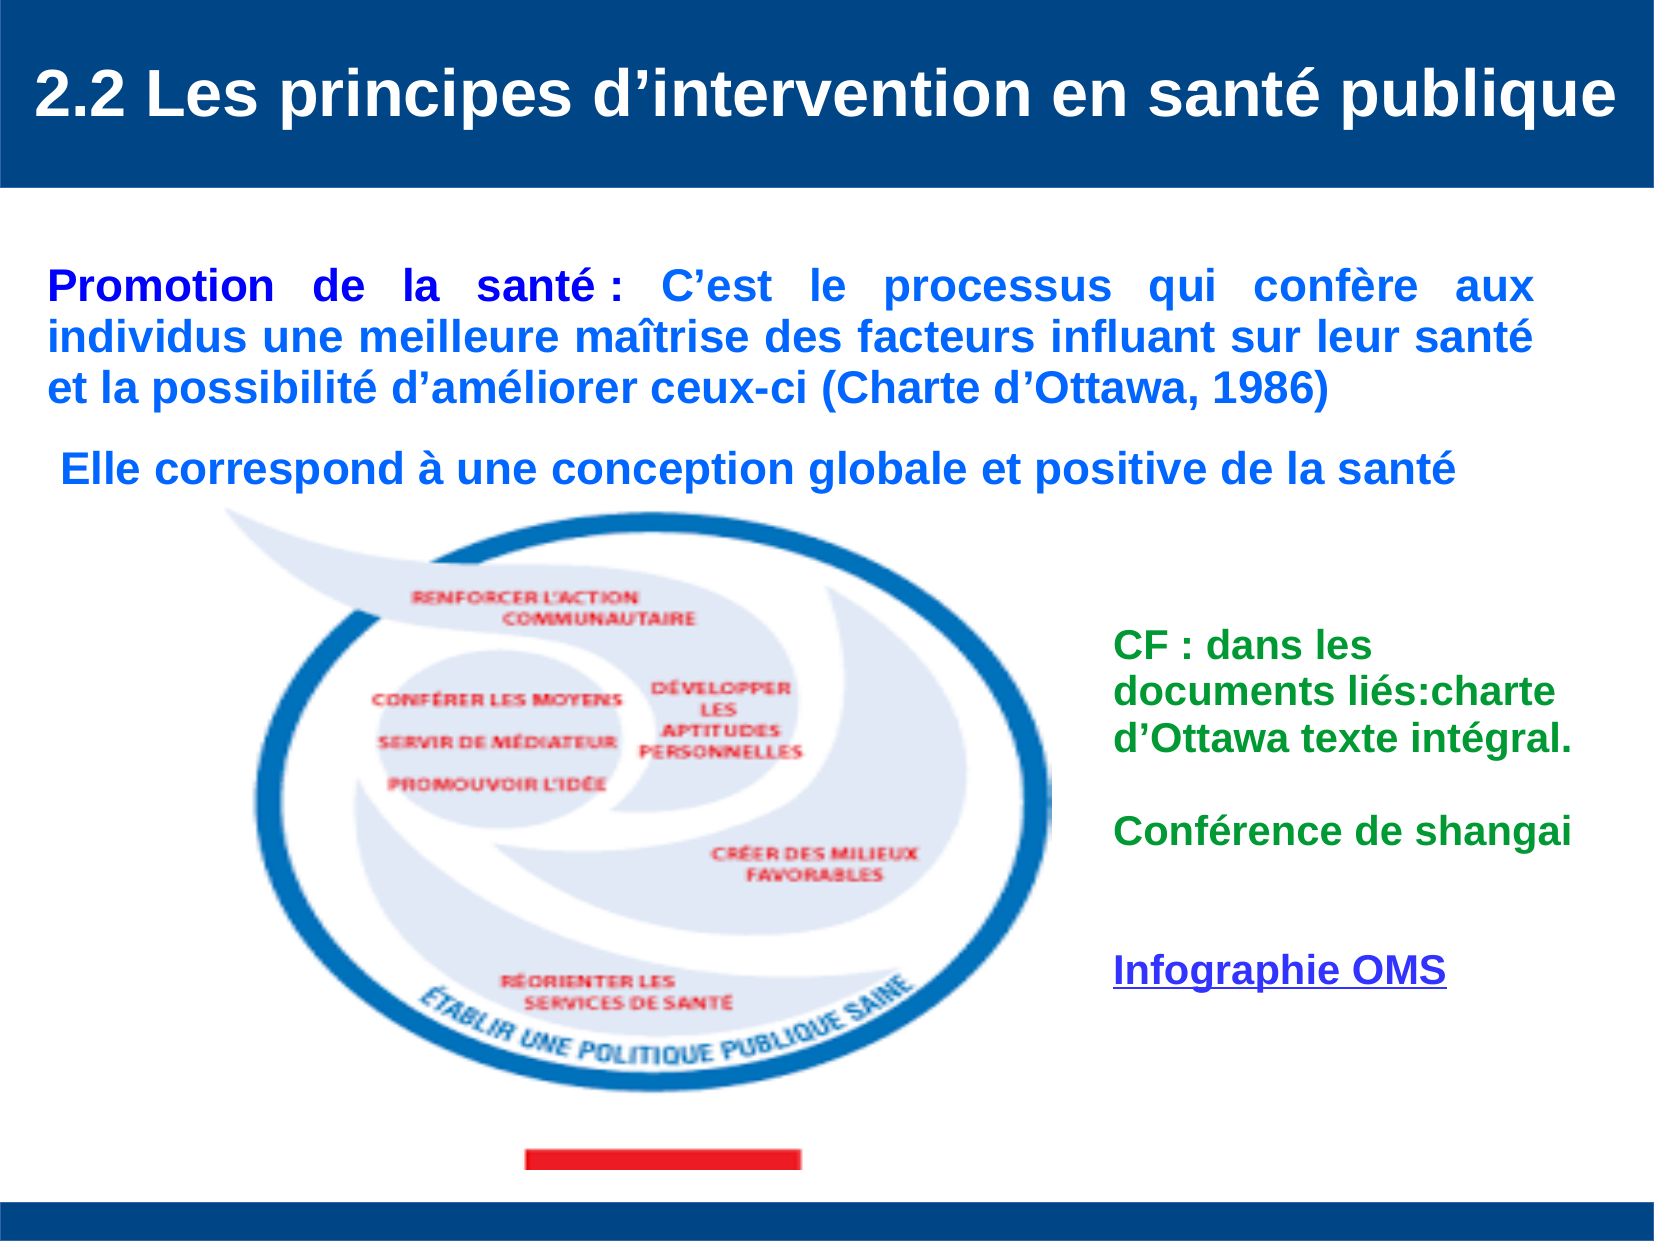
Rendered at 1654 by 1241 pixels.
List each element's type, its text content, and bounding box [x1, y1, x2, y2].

list Promotion de la santé : C’est le processus qui confère aux individus une meilleure maîtrise des facteurs influant sur leur santé et la possibilité d’améliorer ceux-ci (Charte d’Ottawa, 1986) Elle correspond à une conception globale et positive de la santé [47, 259, 1536, 980]
picture [224, 507, 1052, 1170]
title 2.2 Les principes d’intervention en santé publique [0, 0, 1654, 188]
text_box CF : dans les documents liés:charte d’Ottawa texte intégral. Conférence de shangai Infographie OMS [1098, 614, 1595, 1001]
